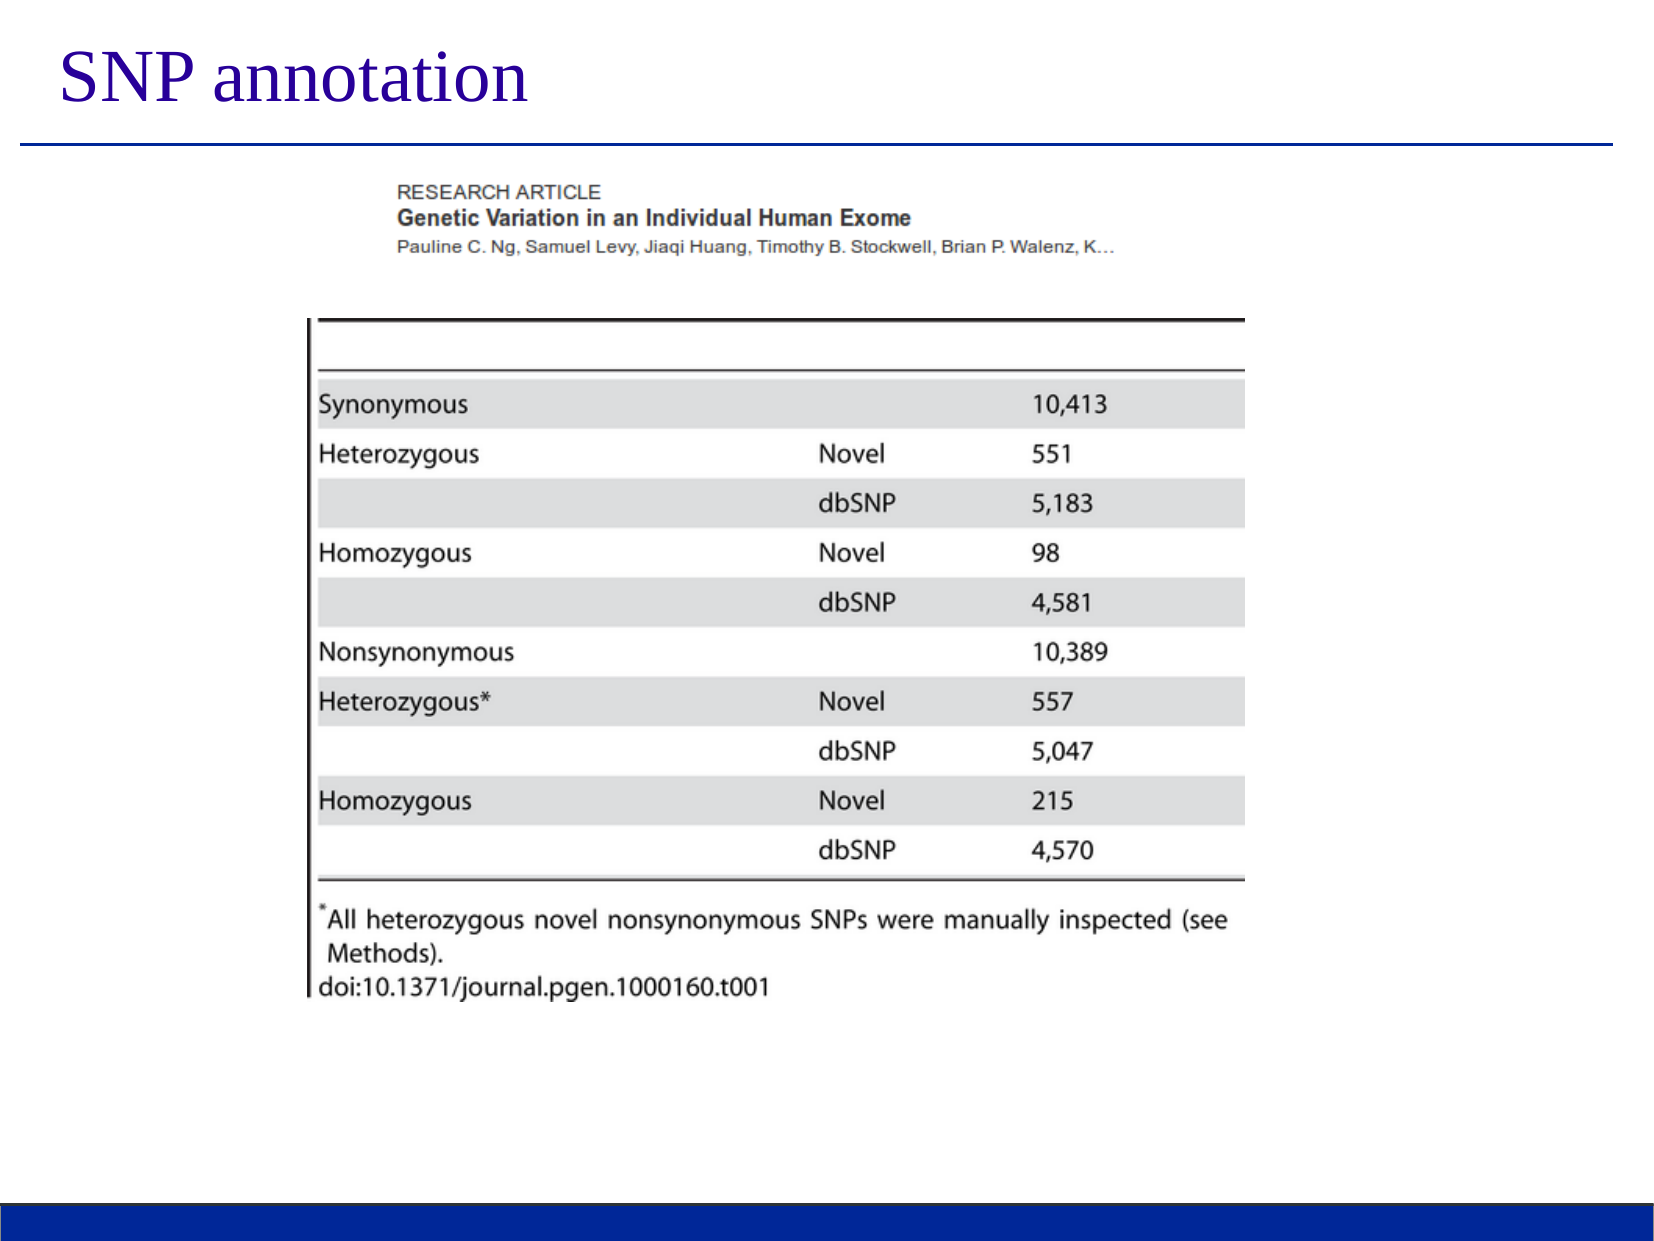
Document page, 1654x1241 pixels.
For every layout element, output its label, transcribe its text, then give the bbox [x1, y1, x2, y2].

picture [307, 318, 1245, 1002]
text_box SNP annotation [59, 34, 1465, 119]
picture [380, 171, 1134, 272]
